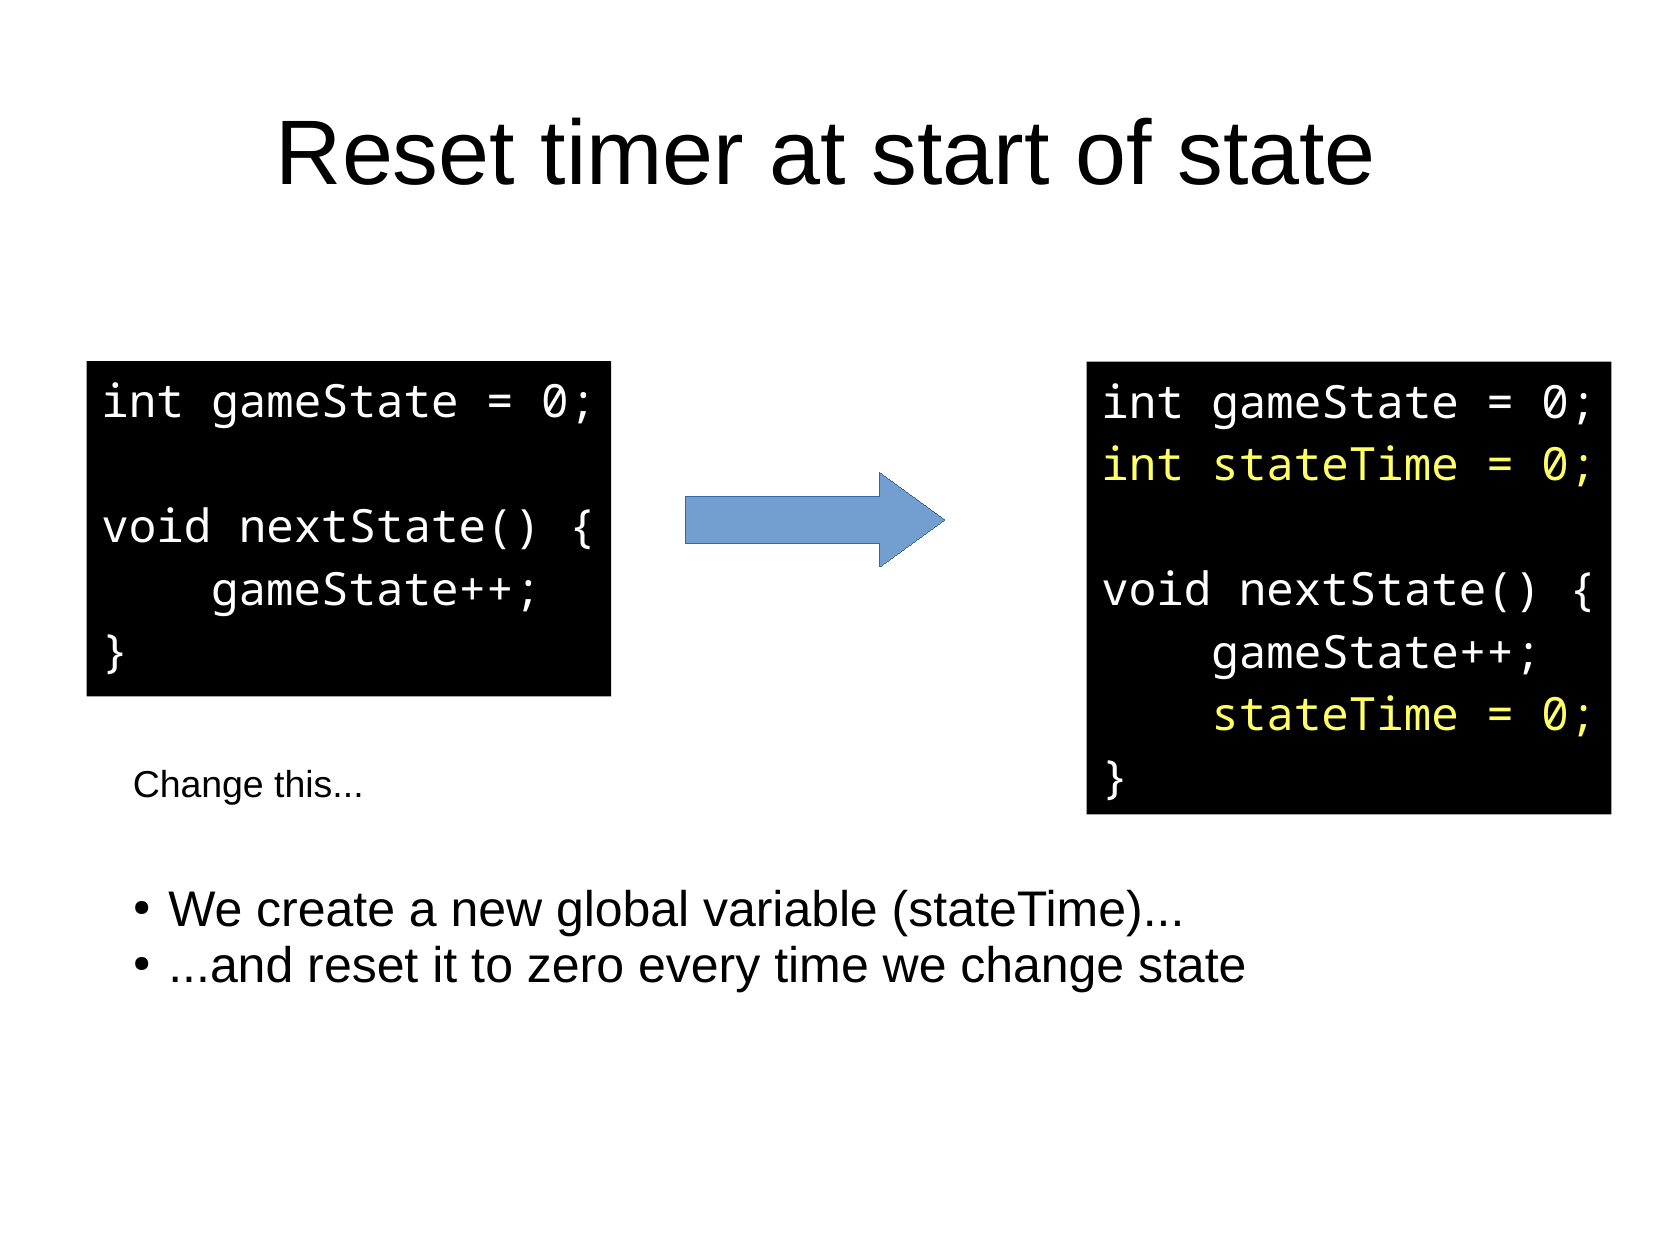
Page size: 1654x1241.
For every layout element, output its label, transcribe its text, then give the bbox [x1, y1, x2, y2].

text_box int gameState = 0; int stateTime = 0; void nextState() { gameState++; stateTime = 0; } [1086, 361, 1544, 697]
text_box int gameState = 0; void nextState() { gameState++; } [86, 361, 544, 697]
text_box We create a new global variable (stateTime)... ...and reset it to zero every time we change state [118, 874, 1548, 1001]
text_box [685, 472, 945, 567]
title Reset timer at start of state [82, 49, 1571, 257]
text_box Change this... [118, 755, 603, 813]
text_box ...into this [1110, 732, 1548, 790]
